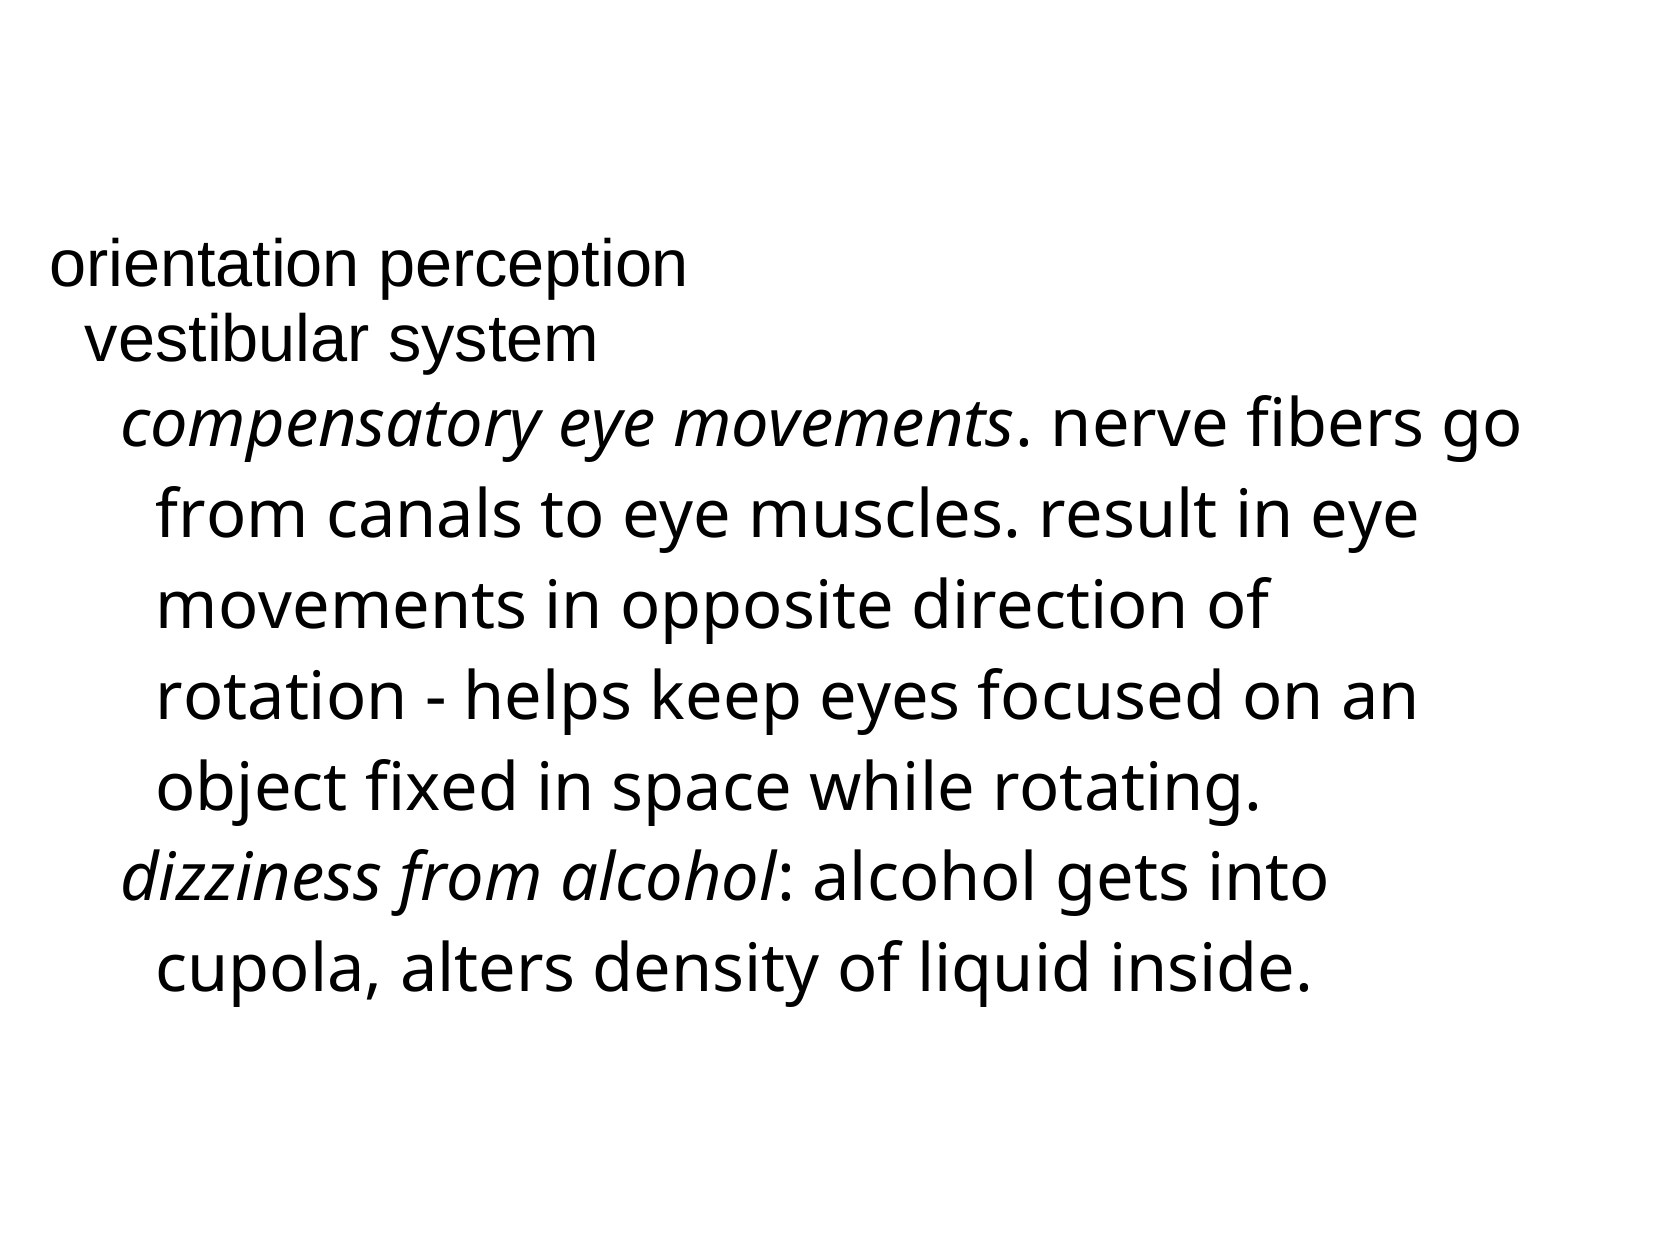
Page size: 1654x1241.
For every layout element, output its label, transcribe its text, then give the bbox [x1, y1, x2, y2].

text_box orientation perception vestibular system compensatory eye movements. nerve fibers go from canals to eye muscles. result in eye movements in opposite direction of rotation - helps keep eyes focused on an object fixed in space while rotating. dizziness from alcohol: alcohol gets into cupola, alters density of liquid inside. [49, 178, 1538, 1149]
